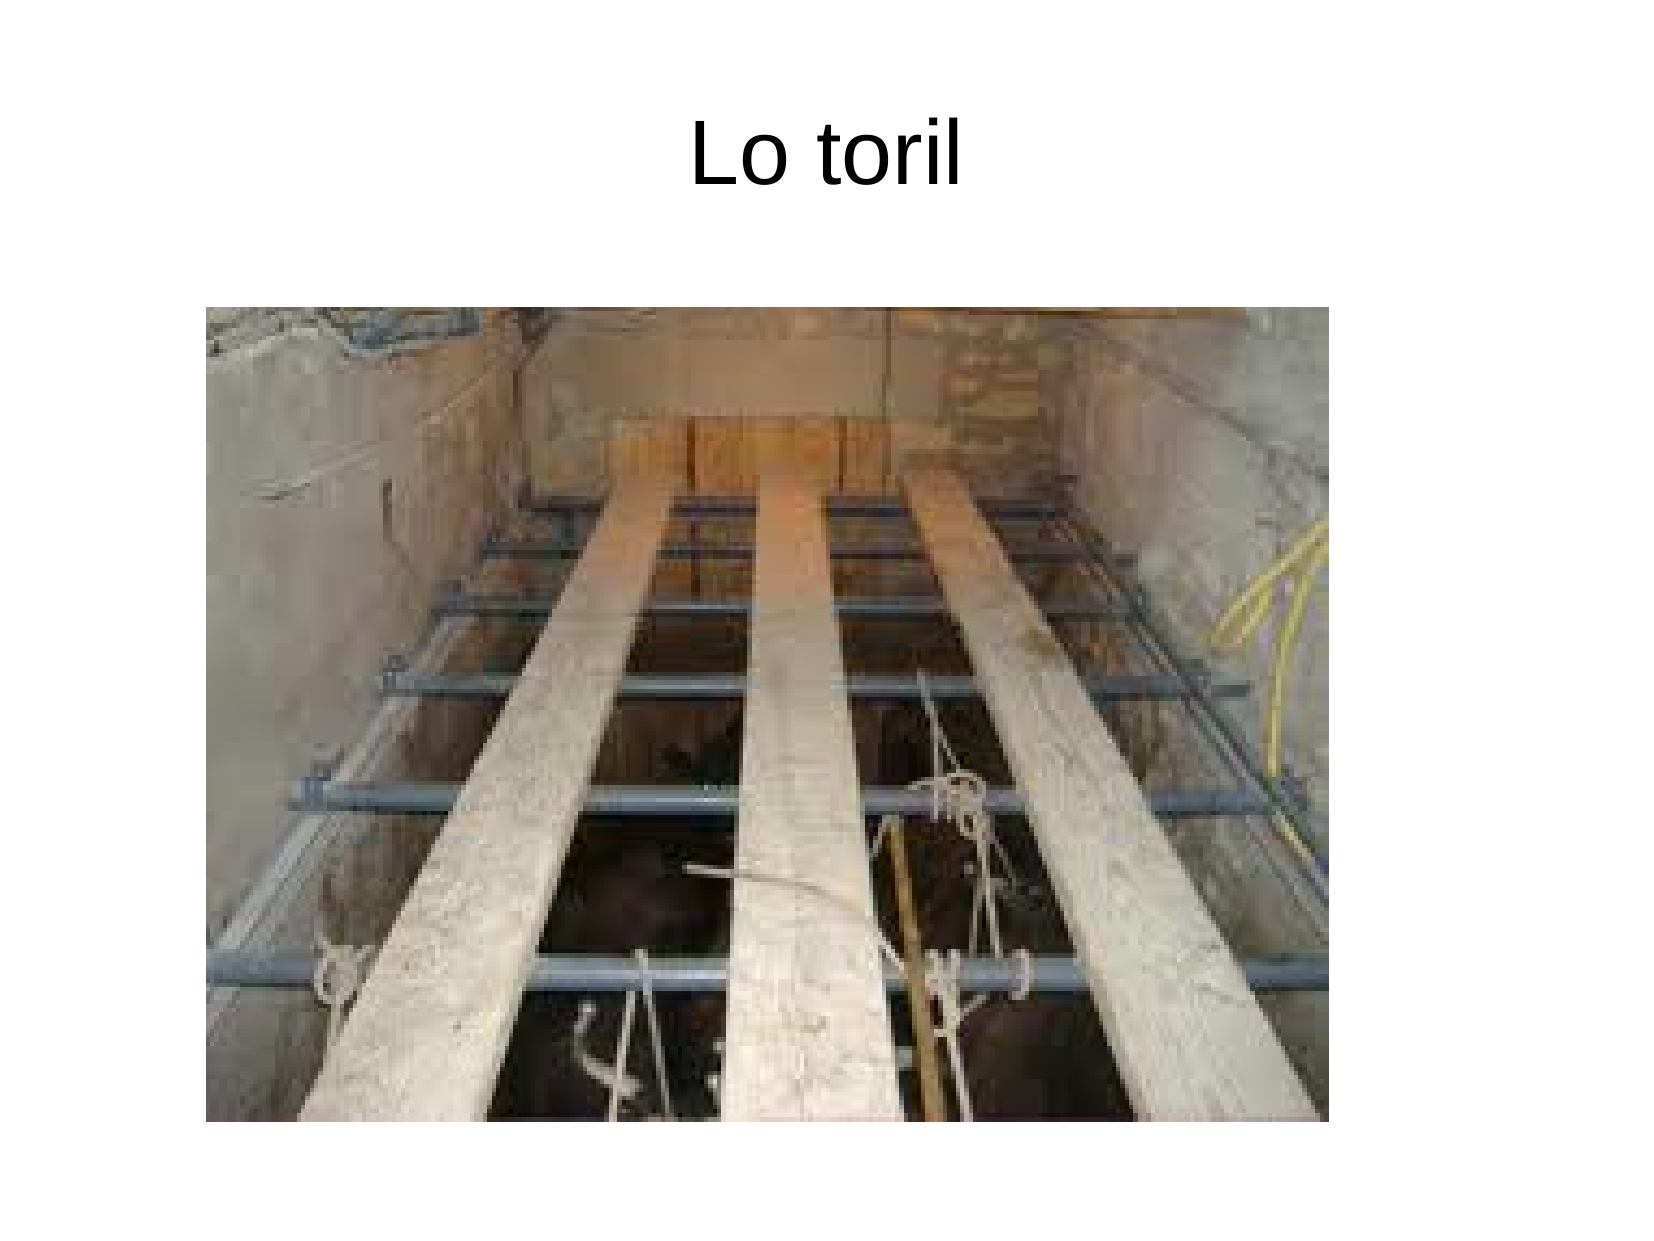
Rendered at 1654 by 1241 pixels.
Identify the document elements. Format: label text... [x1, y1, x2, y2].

picture [206, 307, 1329, 1123]
title Lo toril [82, 49, 1571, 257]
